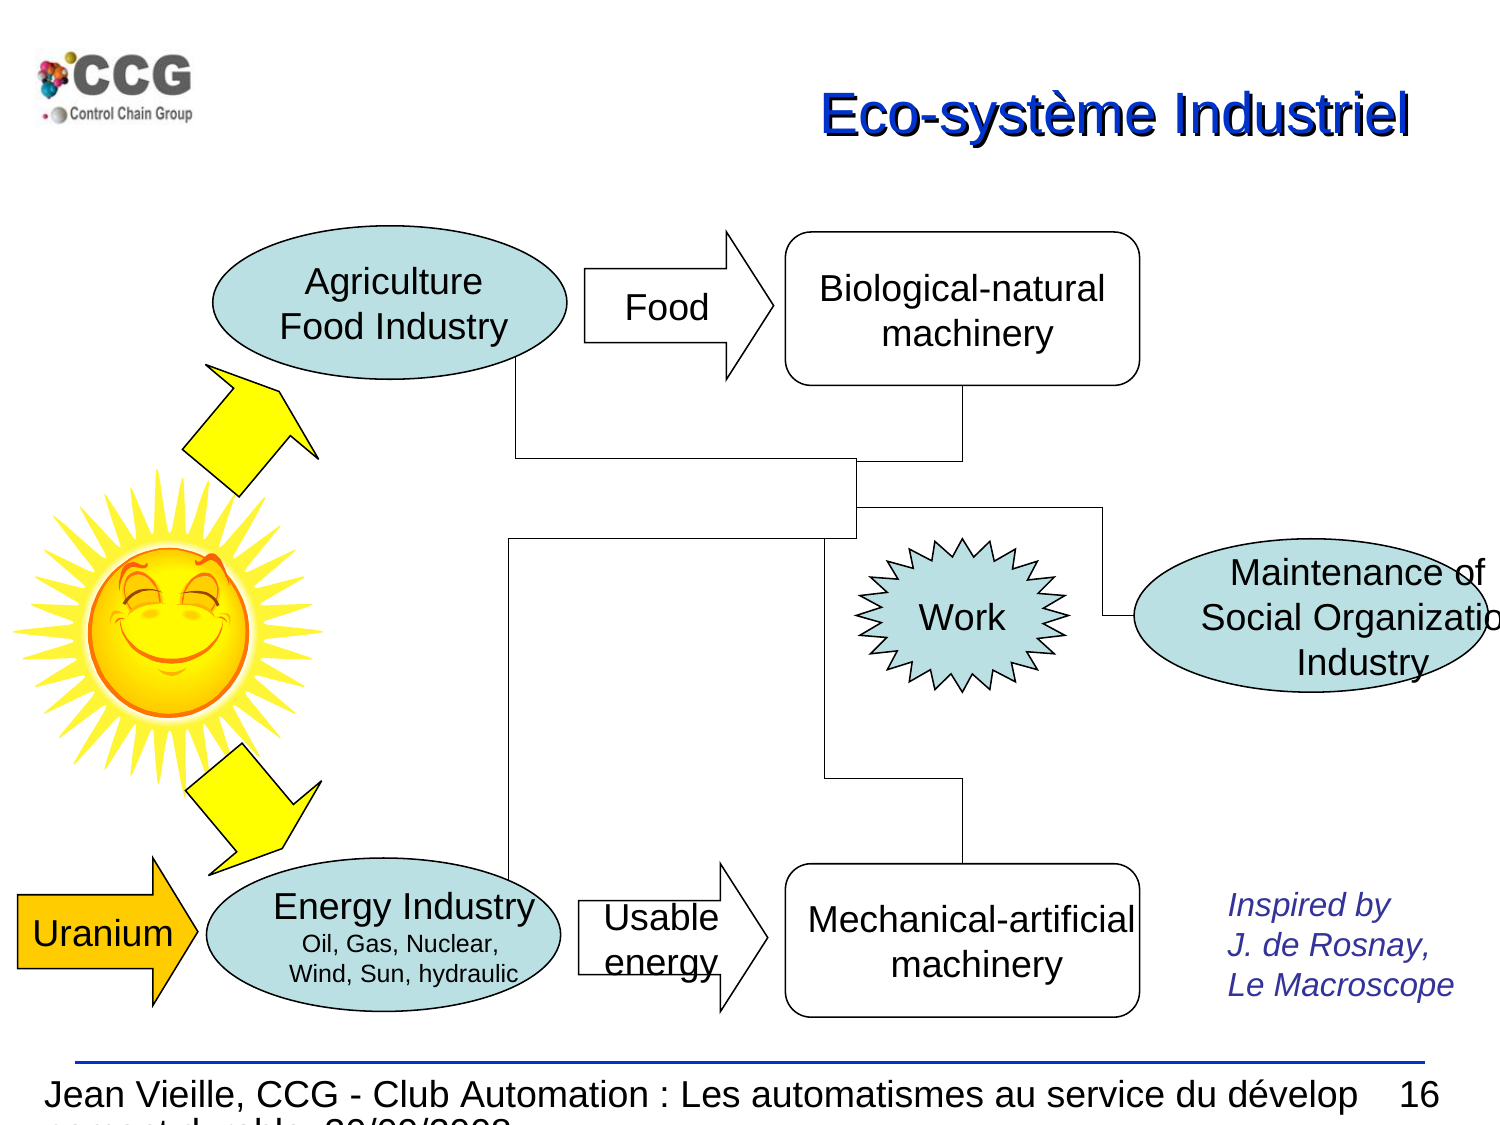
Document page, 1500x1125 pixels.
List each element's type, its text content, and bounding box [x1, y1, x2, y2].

text_box Biological-natural machinery [785, 231, 1140, 386]
text_box Uranium [17, 857, 198, 1006]
text_box Mechanical-artificial machinery [785, 863, 1140, 1018]
text_box Agriculture Food Industry [212, 225, 567, 380]
title Eco-système Industriel [236, 45, 1426, 176]
picture [11, 467, 325, 800]
text_box [185, 743, 322, 876]
text_box Usable energy [578, 863, 768, 1012]
picture [35, 48, 195, 129]
text_box Inspired by J. de Rosnay, Le Macroscope [1212, 875, 1471, 1011]
text_box Work [856, 538, 1069, 693]
text_box Energy Industry Oil, Gas, Nuclear, Wind, Sun, hydraulic [206, 858, 561, 1012]
text_box Food [584, 231, 774, 380]
text_box Maintenance of Social Organization Industry [1134, 538, 1489, 693]
text_box [182, 364, 319, 497]
